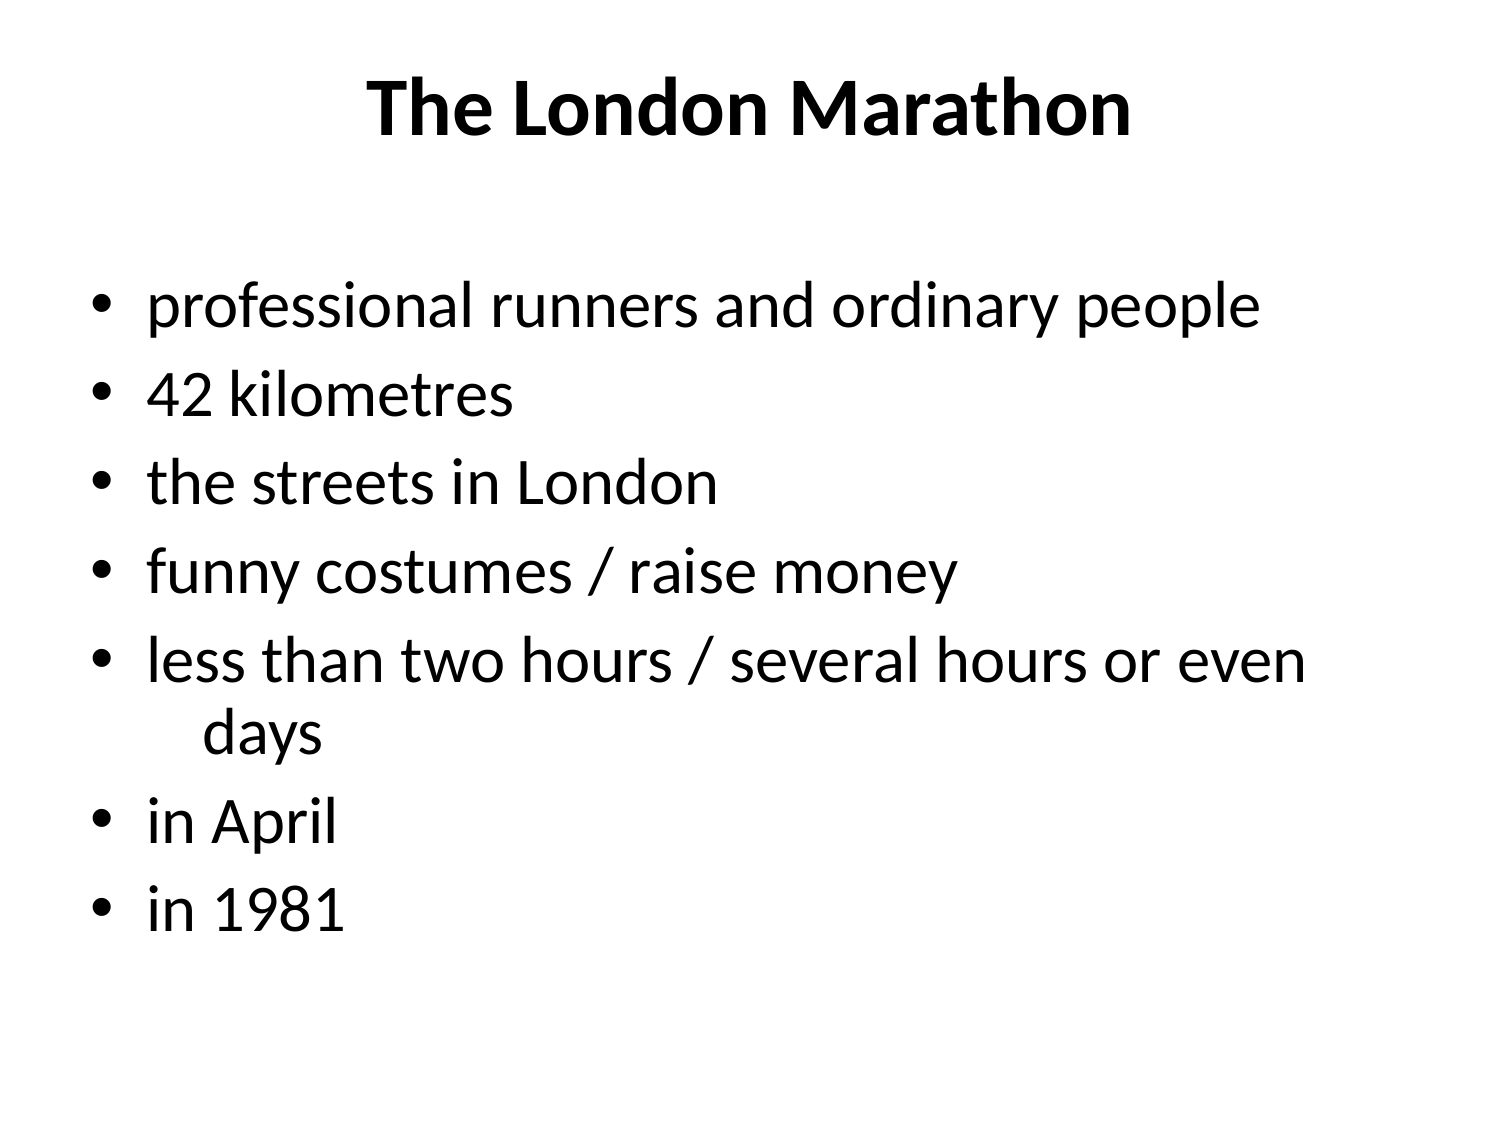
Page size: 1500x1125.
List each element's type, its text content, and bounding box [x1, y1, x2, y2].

title The London Marathon [75, 45, 1426, 233]
list professional runners and ordinary people 42 kilometres the streets in London funny costumes / raise money less than two hours / several hours or even days in April in 1981 [75, 262, 1426, 1005]
